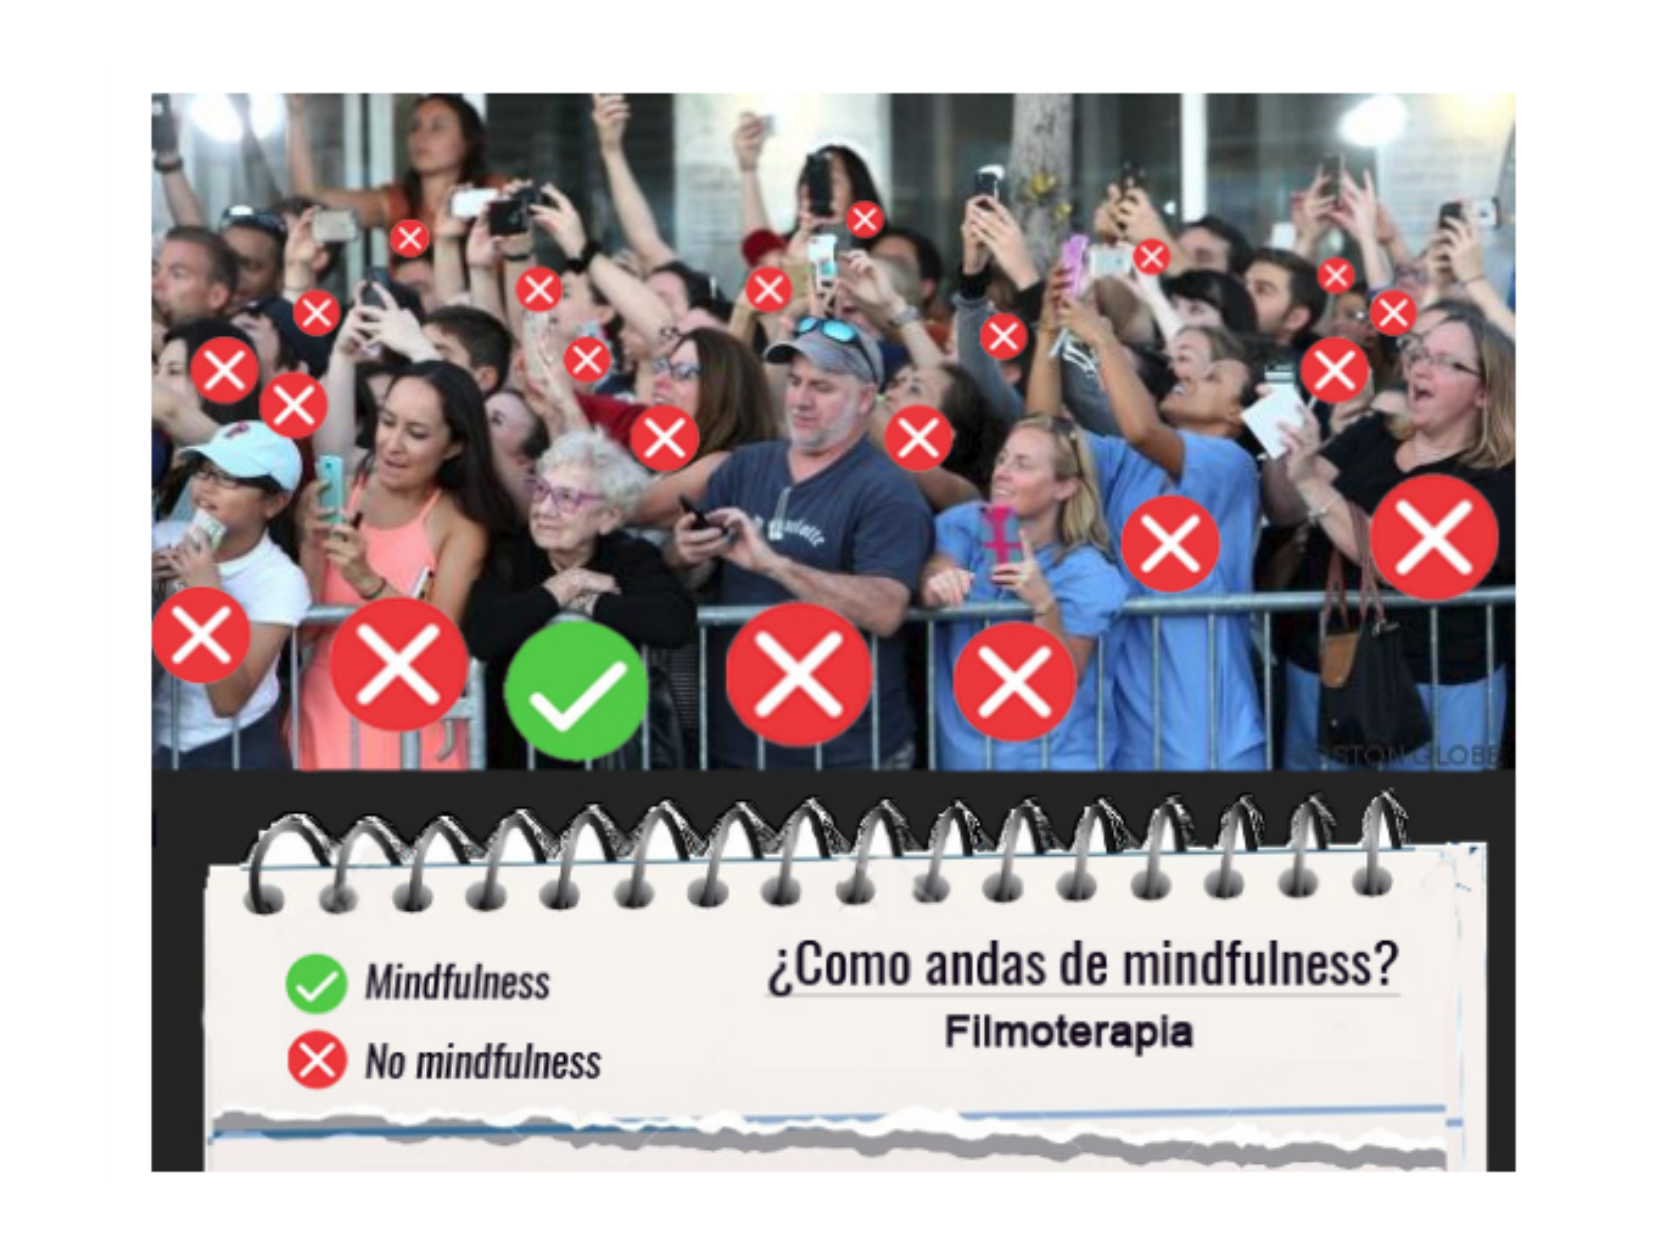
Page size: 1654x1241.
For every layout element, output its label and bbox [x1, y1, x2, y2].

picture [106, 70, 1548, 1182]
